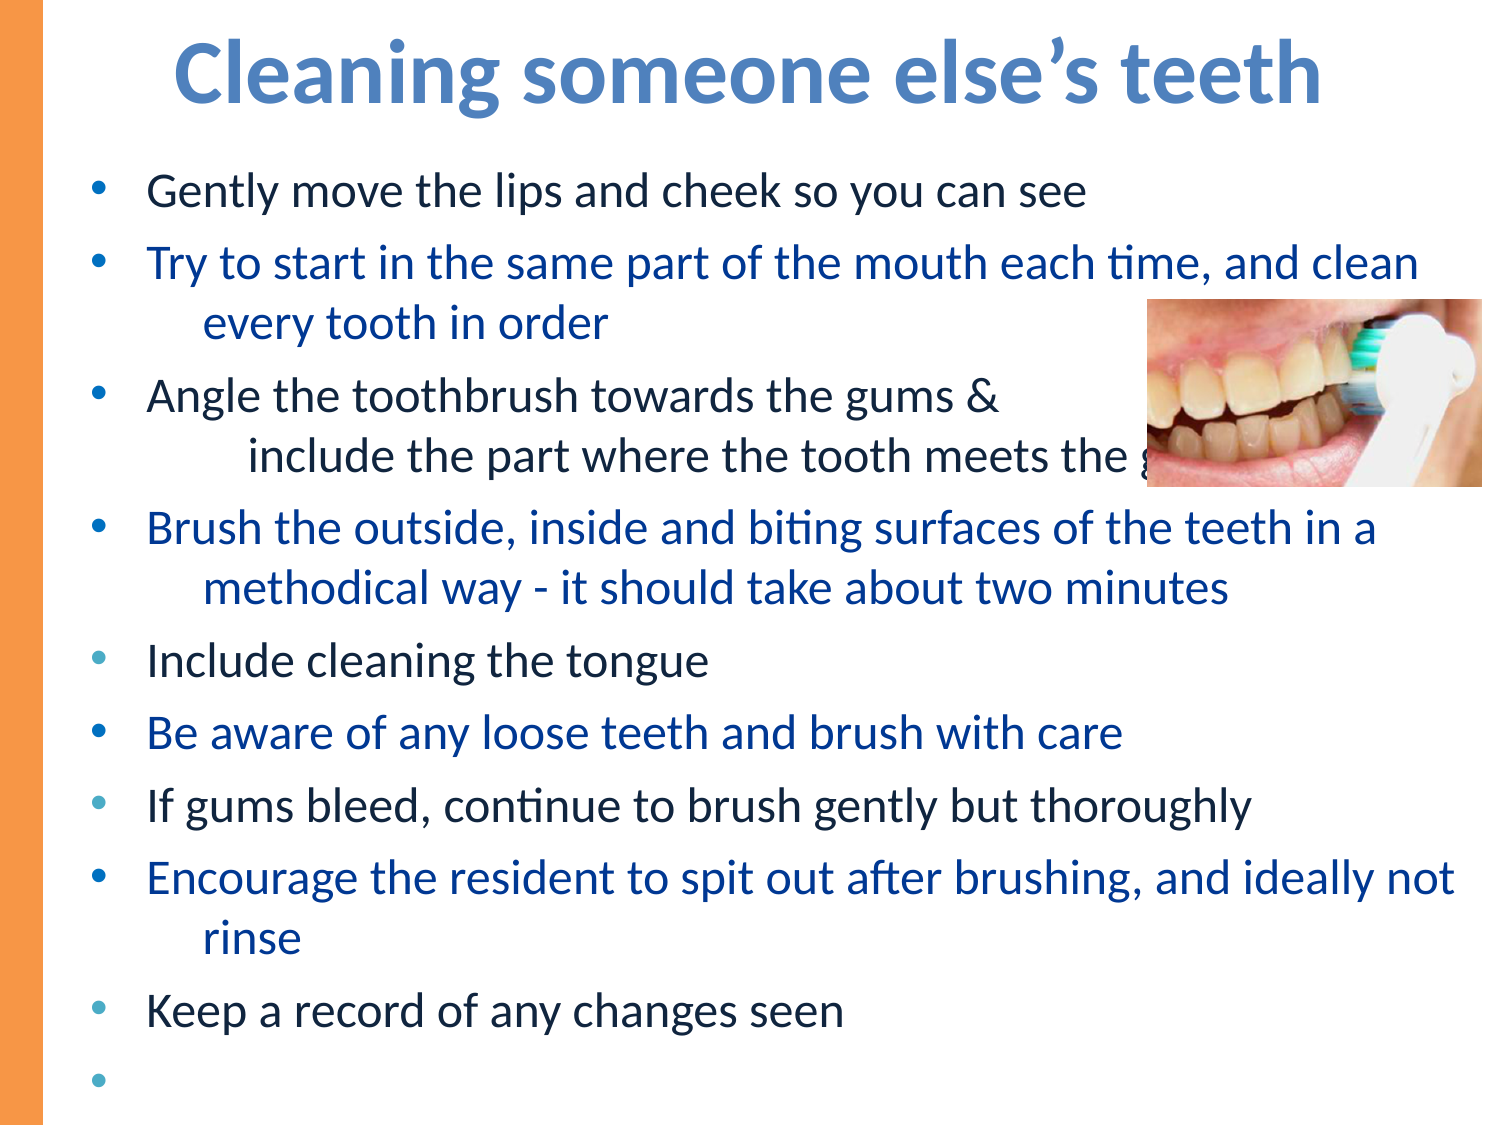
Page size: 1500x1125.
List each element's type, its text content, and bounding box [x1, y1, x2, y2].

title Cleaning someone else’s teeth [75, 0, 1426, 149]
picture [1147, 299, 1482, 487]
text_box [0, 0, 41, 1125]
list Gently move the lips and cheek so you can see Try to start in the same part of the mouth each time, and clean every tooth in order Angle the toothbrush towards the gums & include the part where the tooth meets the gum Brush the outside, inside and biting surfaces of the teeth in a methodical way - it should take about two minutes Include cleaning the tongue Be aware of any loose teeth and brush with care If gums bleed, continue to brush gently but thoroughly Encourage the resident to spit out after brushing, and ideally not rinse Keep a record of any changes seen [75, 149, 1474, 1125]
